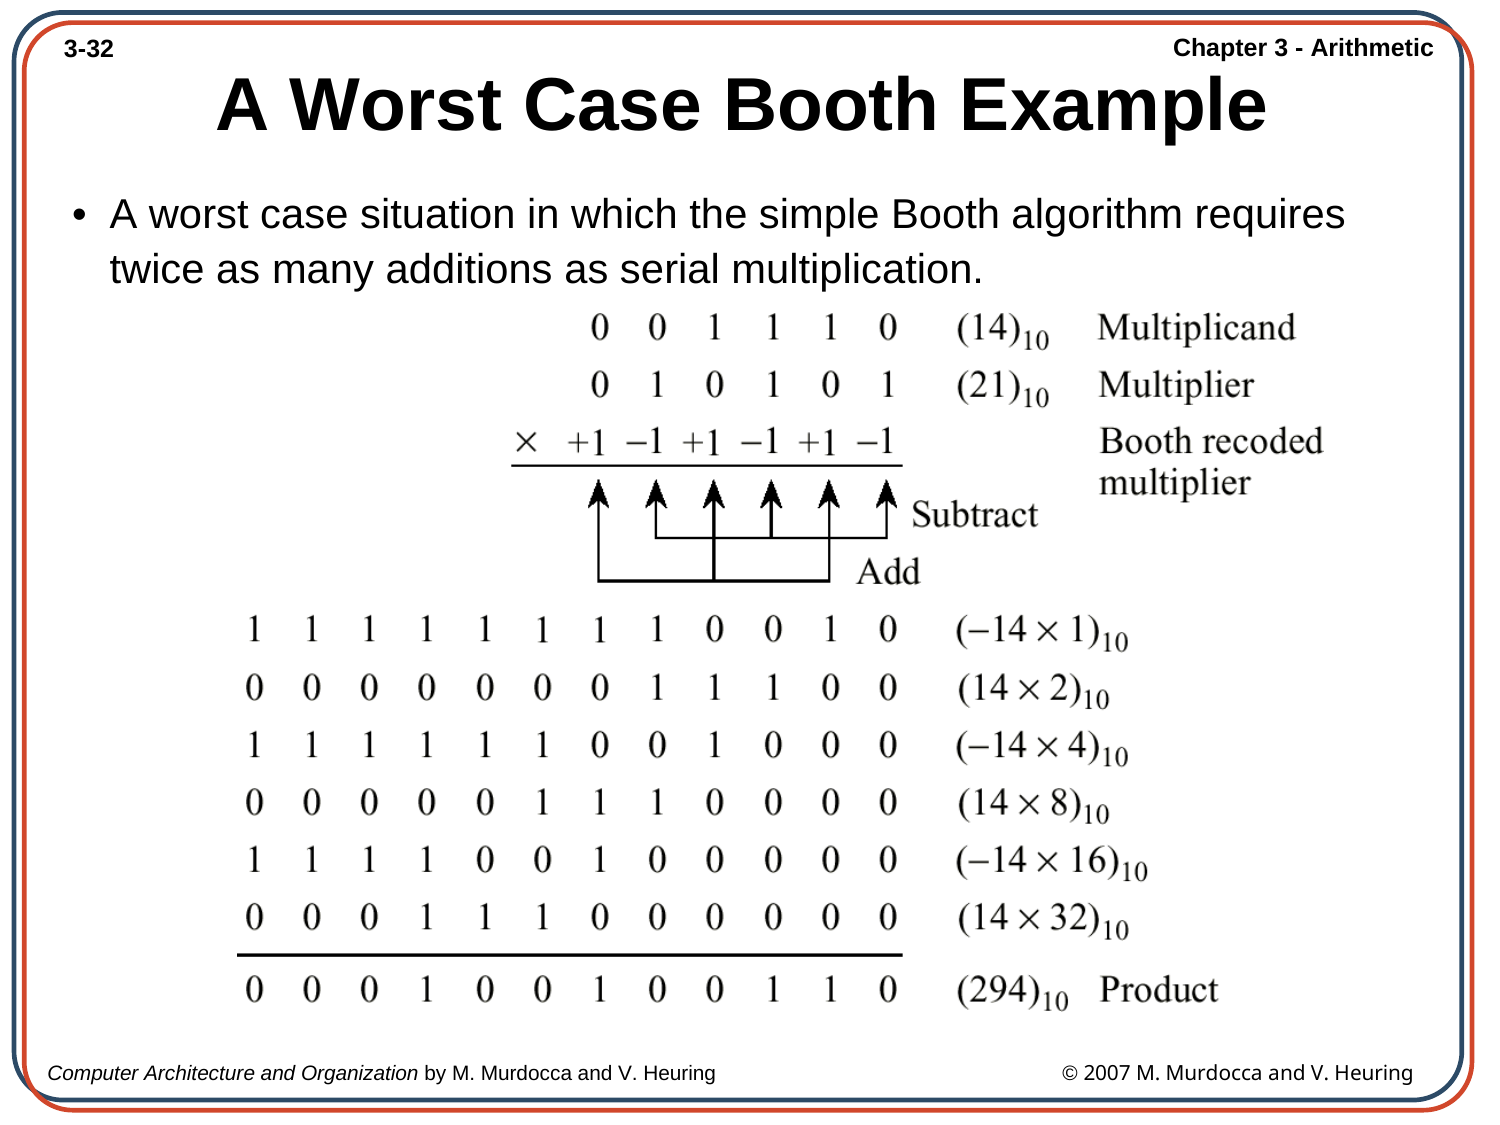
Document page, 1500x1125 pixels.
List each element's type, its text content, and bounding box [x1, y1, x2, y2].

text_box • A worst case situation in which the simple Booth algorithm requires twice as many additions as serial multiplication. [37, 174, 1438, 313]
title A Worst Case Booth Example [37, 62, 1447, 150]
picture [237, 312, 1324, 1012]
